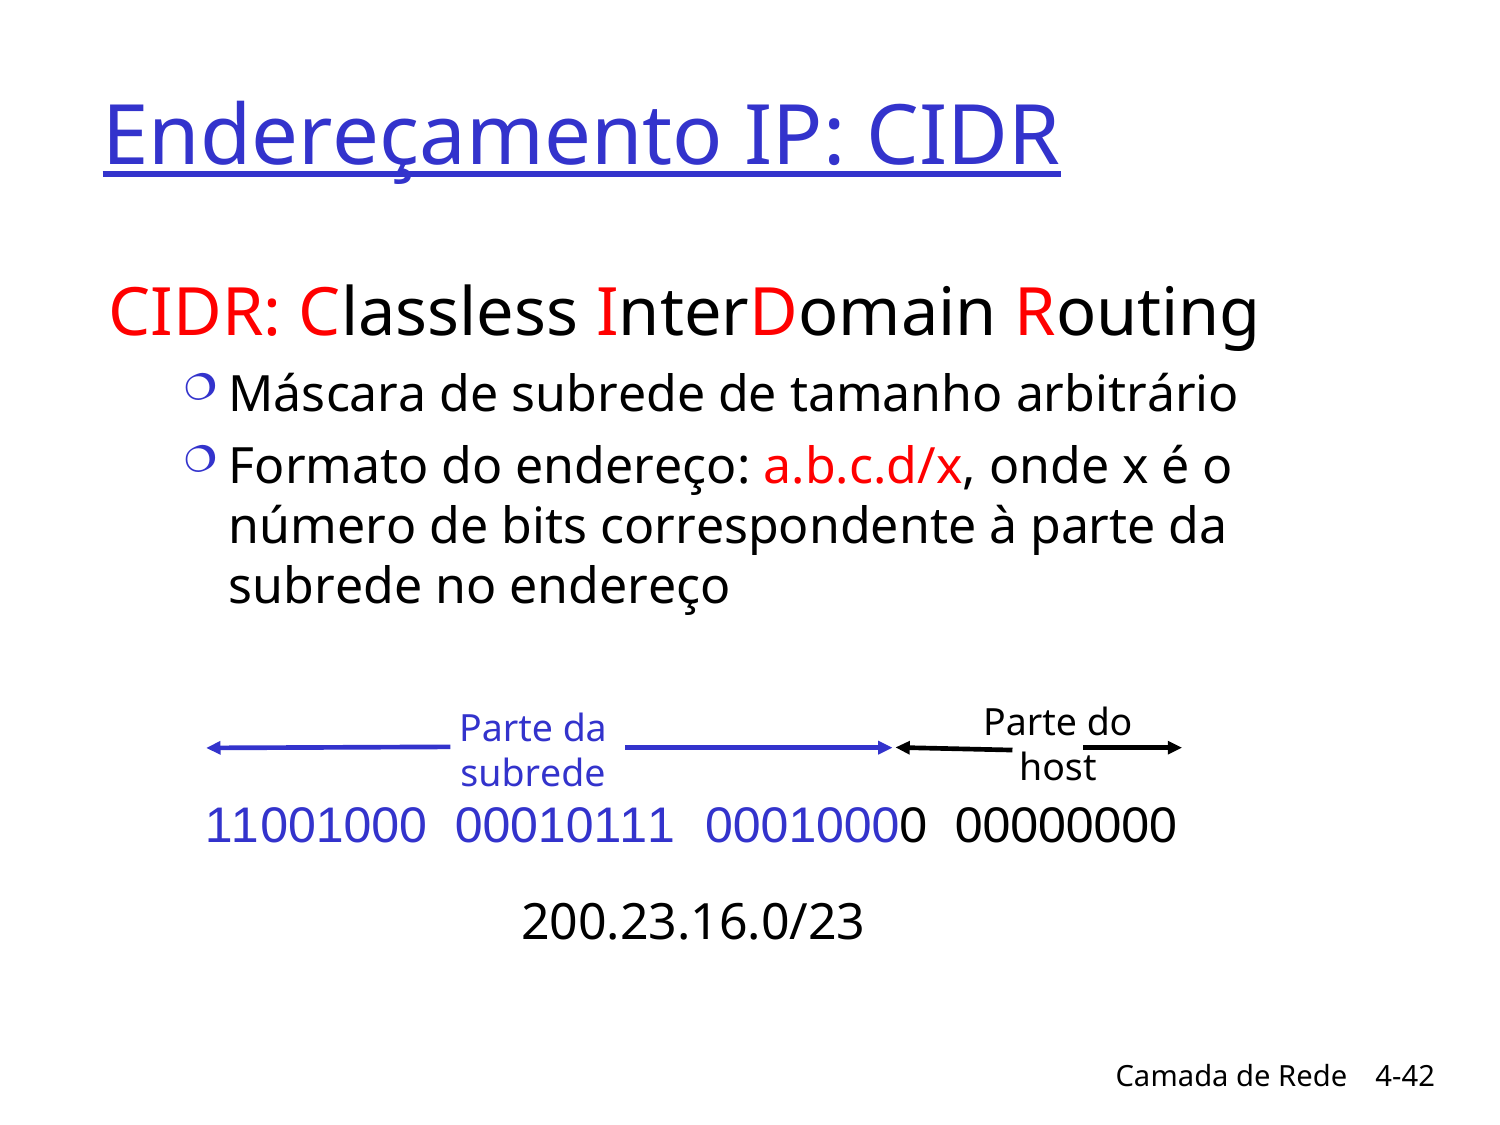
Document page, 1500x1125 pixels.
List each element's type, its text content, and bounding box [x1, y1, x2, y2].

text_box 4-<número> [1339, 1050, 1451, 1125]
text_box Parte da subrede [444, 695, 622, 802]
text_box 11001000 00010111 00010000 00000000 [190, 784, 1193, 860]
text_box CIDR: Classless InterDomain Routing Máscara de subrede de tamanho arbitrário Formato do endereço: a.b.c.d/x, onde x é o número de bits correspondente à parte da subrede no endereço [92, 261, 1423, 641]
text_box Endereçamento IP: CIDR [87, 37, 1363, 225]
text_box Parte do host [968, 689, 1148, 796]
text_box Camada de Rede [887, 1050, 1339, 1125]
text_box 200.23.16.0/23 [506, 881, 881, 957]
